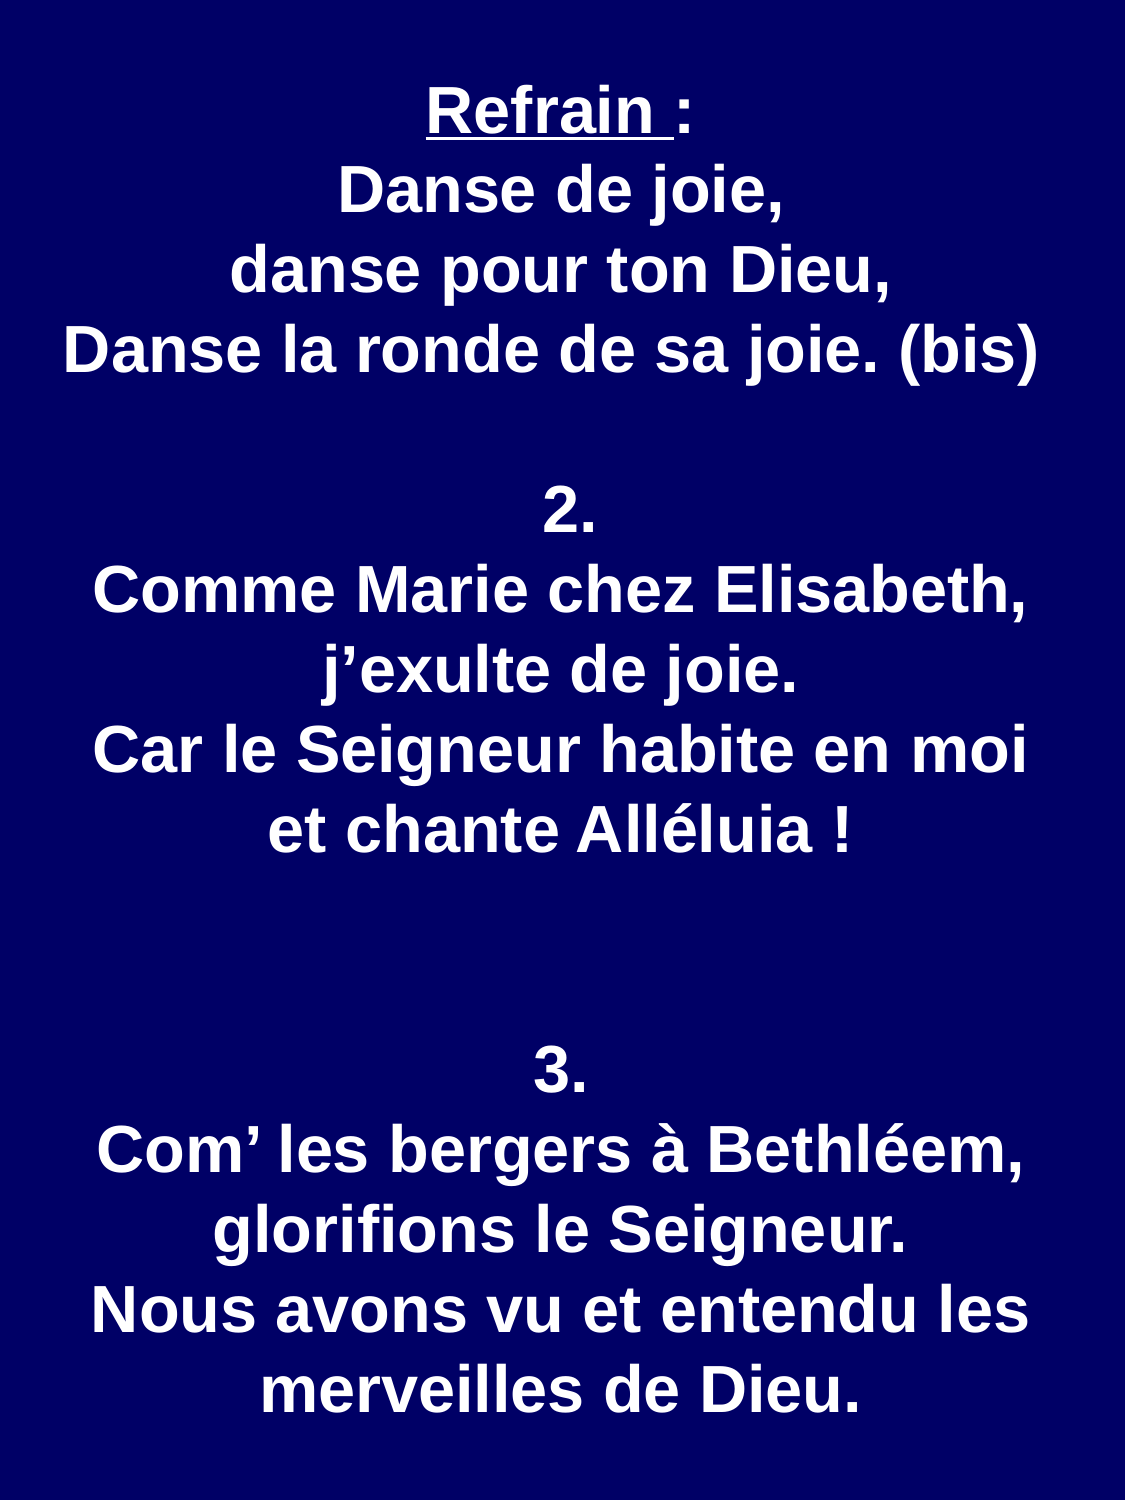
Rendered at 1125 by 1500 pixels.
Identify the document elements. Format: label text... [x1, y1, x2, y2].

text_box Refrain : Danse de joie, danse pour ton Dieu, Danse la ronde de sa joie. (bis) 2. Comme Marie chez Elisabeth, j’exulte de joie. Car le Seigneur habite en moi et chante Alléluia ! 3. Com’ les bergers à Bethléem, glorifions le Seigneur. Nous avons vu et entendu les merveilles de Dieu. [23, 58, 1099, 1406]
